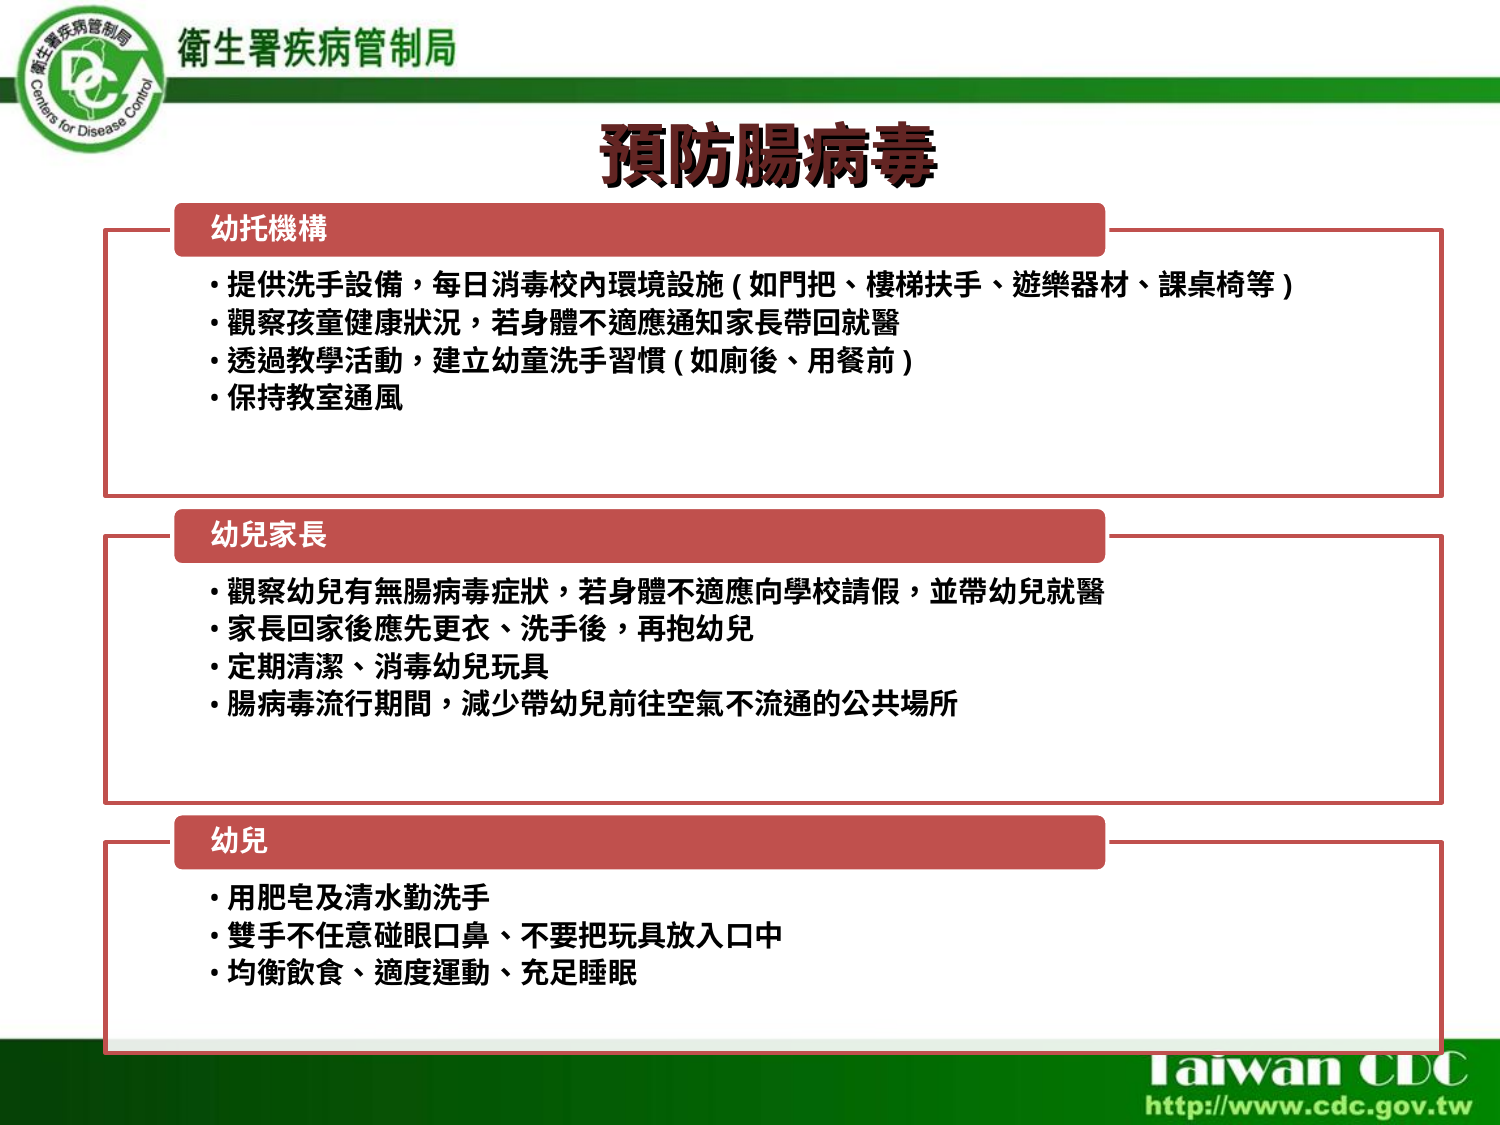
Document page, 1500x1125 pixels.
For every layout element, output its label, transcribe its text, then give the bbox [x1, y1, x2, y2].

text_box 幼兒 [172, 813, 1108, 872]
text_box 幼托機構 [172, 200, 1108, 259]
text_box 觀察幼兒有無腸病毒症狀，若身體不適應向學校請假，並帶幼兒就醫 家長回家後應先更衣、洗手後，再抱幼兒 定期清潔、消毒幼兒玩具 腸病毒流行期間，減少帶幼兒前往空氣不流通的公共場所 [105, 535, 1442, 803]
text_box 提供洗手設備，每日消毒校內環境設施(如門把、樓梯扶手、遊樂器材、課桌椅等) 觀察孩童健康狀況，若身體不適應通知家長帶回就醫 透過教學活動，建立幼童洗手習慣(如廁後、用餐前) 保持教室通風 [105, 229, 1442, 497]
text_box 用肥皂及清水勤洗手 雙手不任意碰眼口鼻、不要把玩具放入口中 均衡飲食、適度運動、充足睡眠 [105, 842, 1442, 1054]
title 預防腸病毒 [234, 93, 1301, 211]
text_box 幼兒家長 [172, 506, 1108, 566]
